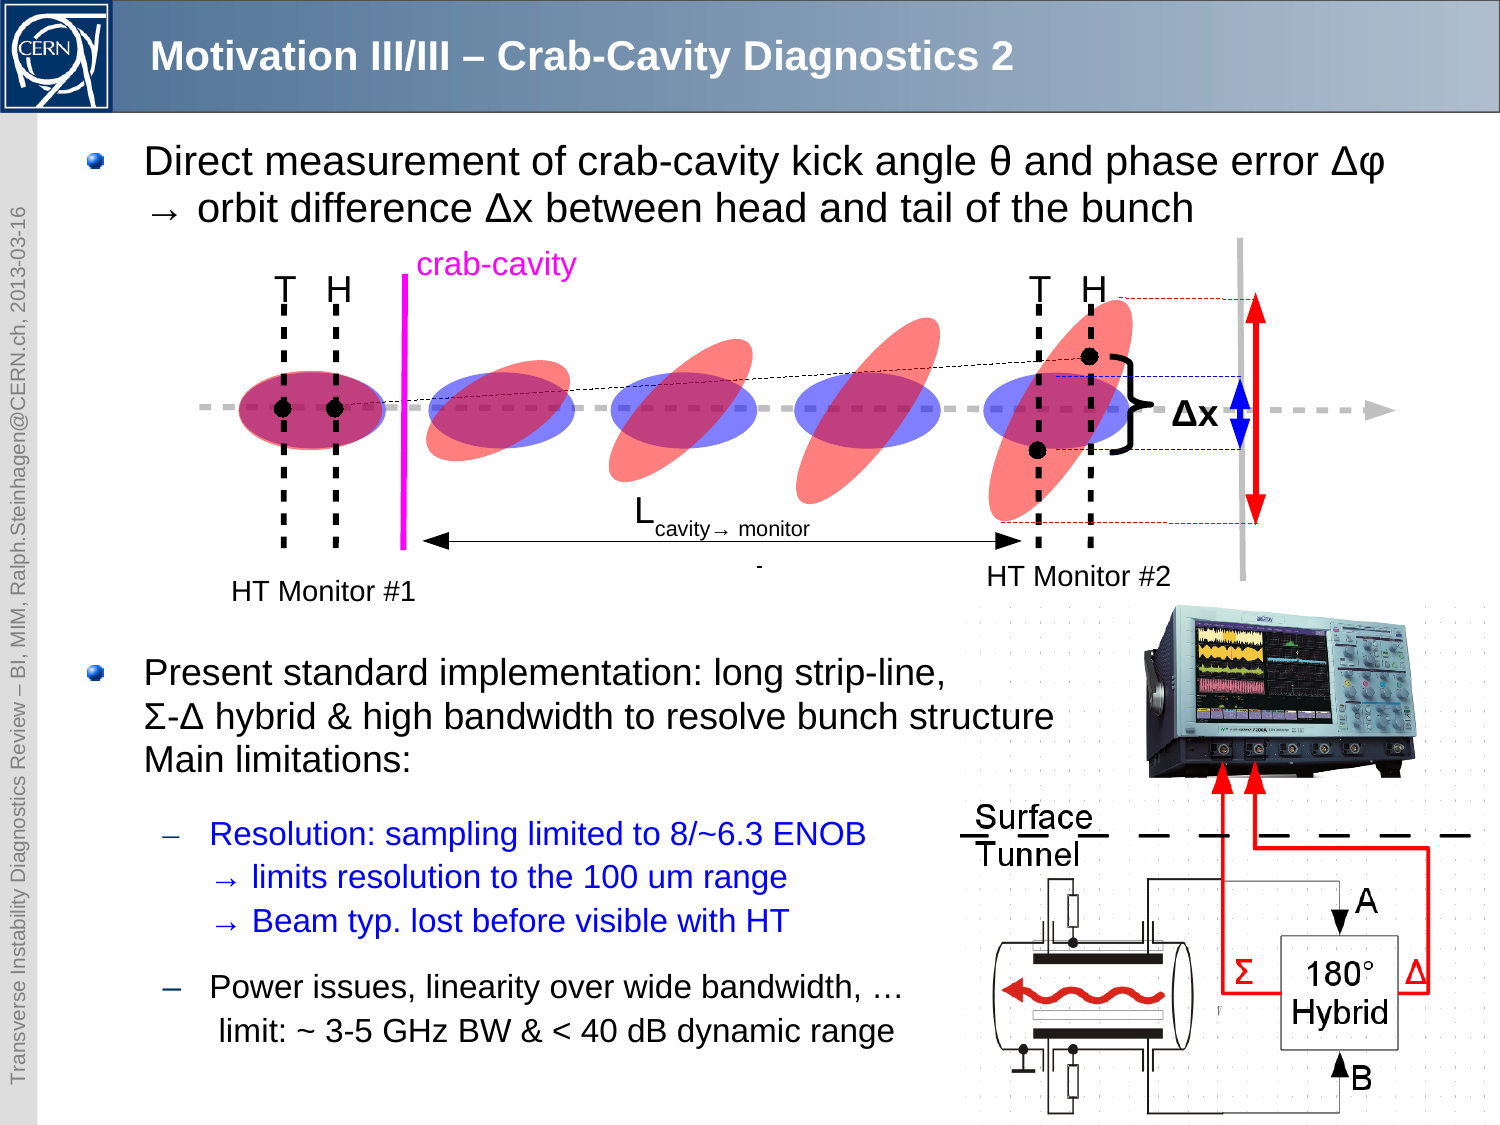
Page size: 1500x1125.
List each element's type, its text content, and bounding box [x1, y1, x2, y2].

text_box H [312, 260, 368, 318]
text_box T [258, 260, 312, 318]
text_box HT Monitor #2 [971, 552, 1187, 600]
text_box crab-cavity [401, 237, 623, 300]
text_box H [1067, 260, 1123, 318]
title Motivation III/III – Crab-Cavity Diagnostics 2 [150, 0, 1201, 113]
text_box [426, 360, 575, 462]
text_box [983, 301, 1133, 522]
text_box HT Monitor #1 [216, 567, 432, 616]
text_box T [1013, 260, 1067, 318]
text_box Δx [1156, 384, 1234, 442]
picture [0, 0, 113, 113]
list Direct measurement of crab-cavity kick angle θ and phase error Δφ → orbit difference Δx between head and tail of the bunch Present standard implementation: long strip-line, Σ-Δ hybrid & high bandwidth to resolve bunch structure Main limitations: Resolution: sampling limited to 8/~6.3 ENOB → limits resolution to the 100 um range → Beam typ. lost before visible with HT Power issues, linearity over wide bandwidth, … limit: ~ 3-5 GHz BW & < 40 dB dynamic range [87, 137, 1438, 1050]
text_box [238, 370, 386, 451]
picture [960, 596, 1488, 1125]
text_box [608, 338, 758, 483]
text_box [794, 317, 941, 505]
